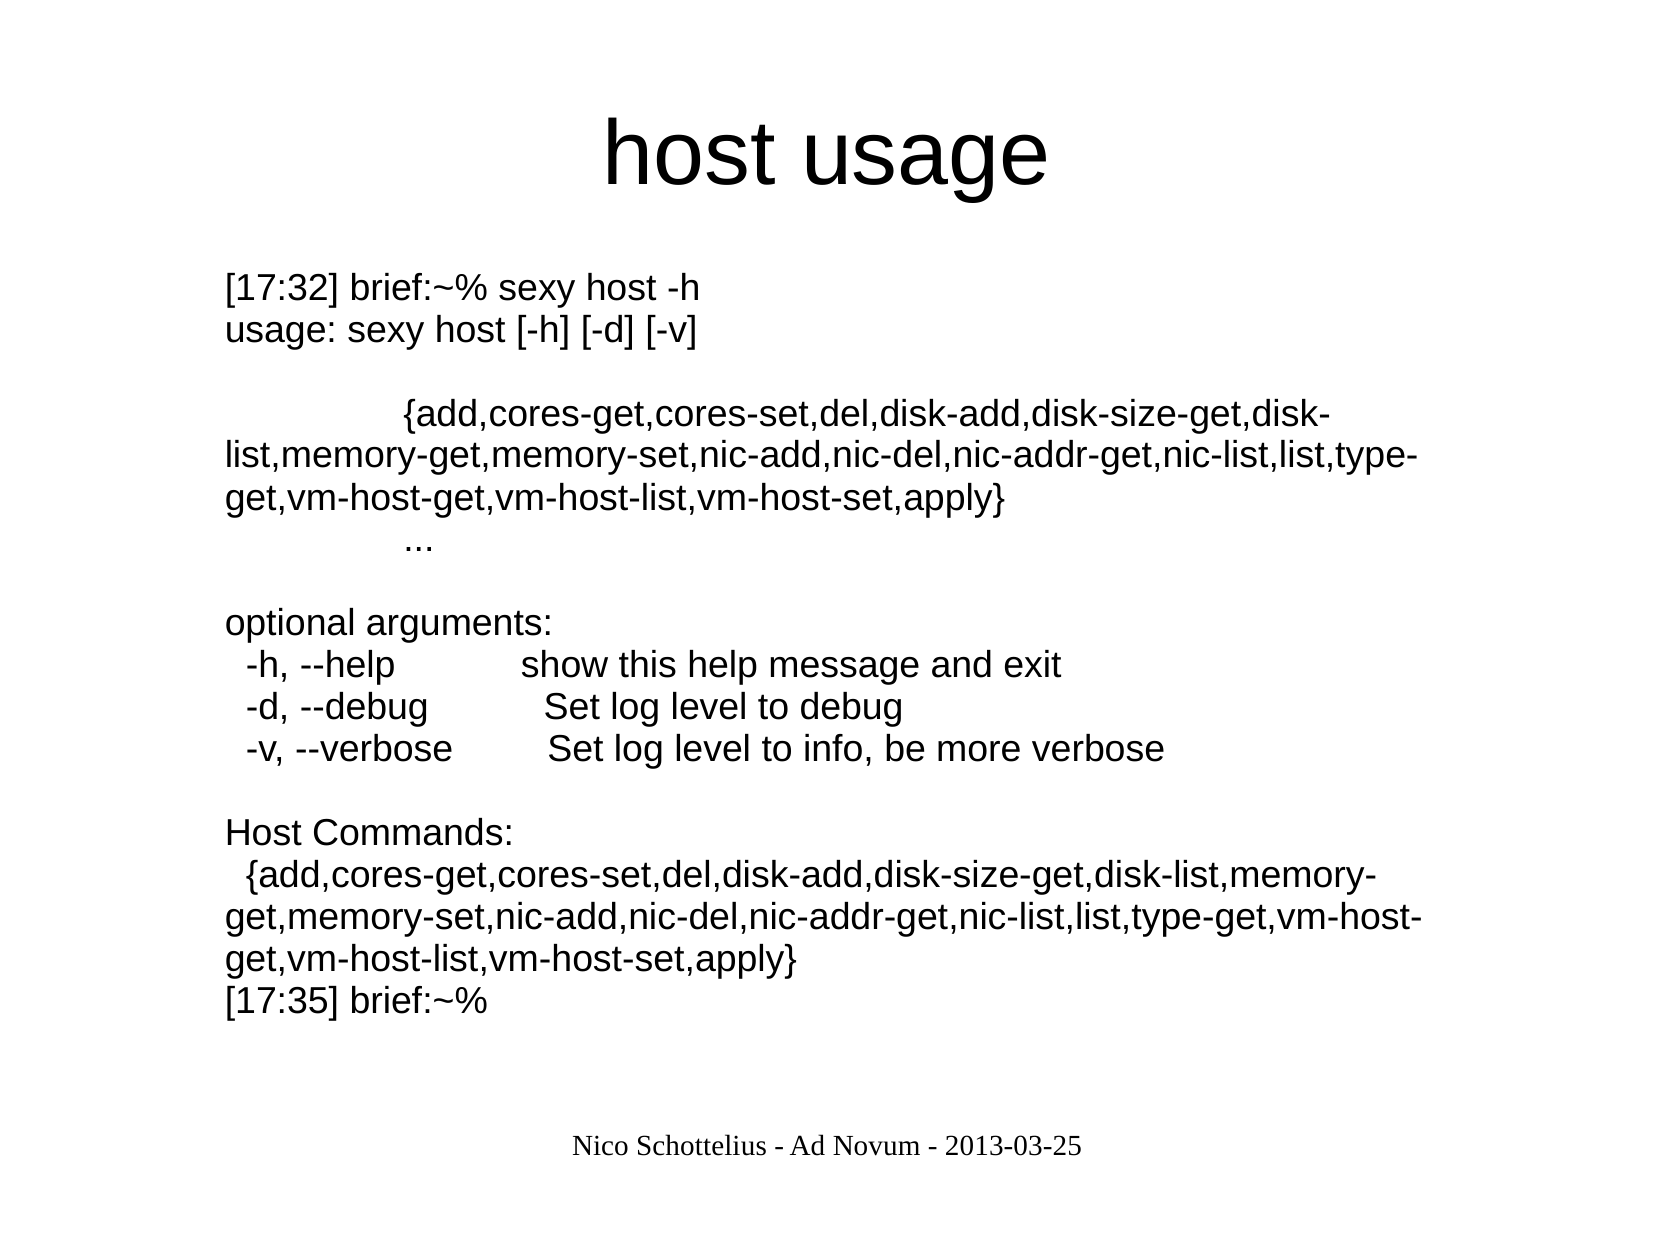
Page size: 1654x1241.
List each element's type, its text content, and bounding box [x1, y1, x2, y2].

title host usage [82, 49, 1571, 257]
text_box [17:32] brief:~% sexy host -h usage: sexy host [-h] [-d] [-v] {add,cores-get,cores-set,del,disk-add,disk-size-get,disk-list,memory-get,memory-set,nic-add,nic-del,nic-addr-get,nic-list,list,type-get,vm-host-get,vm-host-list,vm-host-set,apply} ... optional arguments: -h, --help show this help message and exit -d, --debug Set log level to debug -v, --verbose Set log level to info, be more verbose Host Commands: {add,cores-get,cores-set,del,disk-add,disk-size-get,disk-list,memory-get,memory-set,nic-add,nic-del,nic-addr-get,nic-list,list,type-get,vm-host-get,vm-host-list,vm-host-set,apply} [17:35] brief:~% [210, 258, 1547, 1111]
